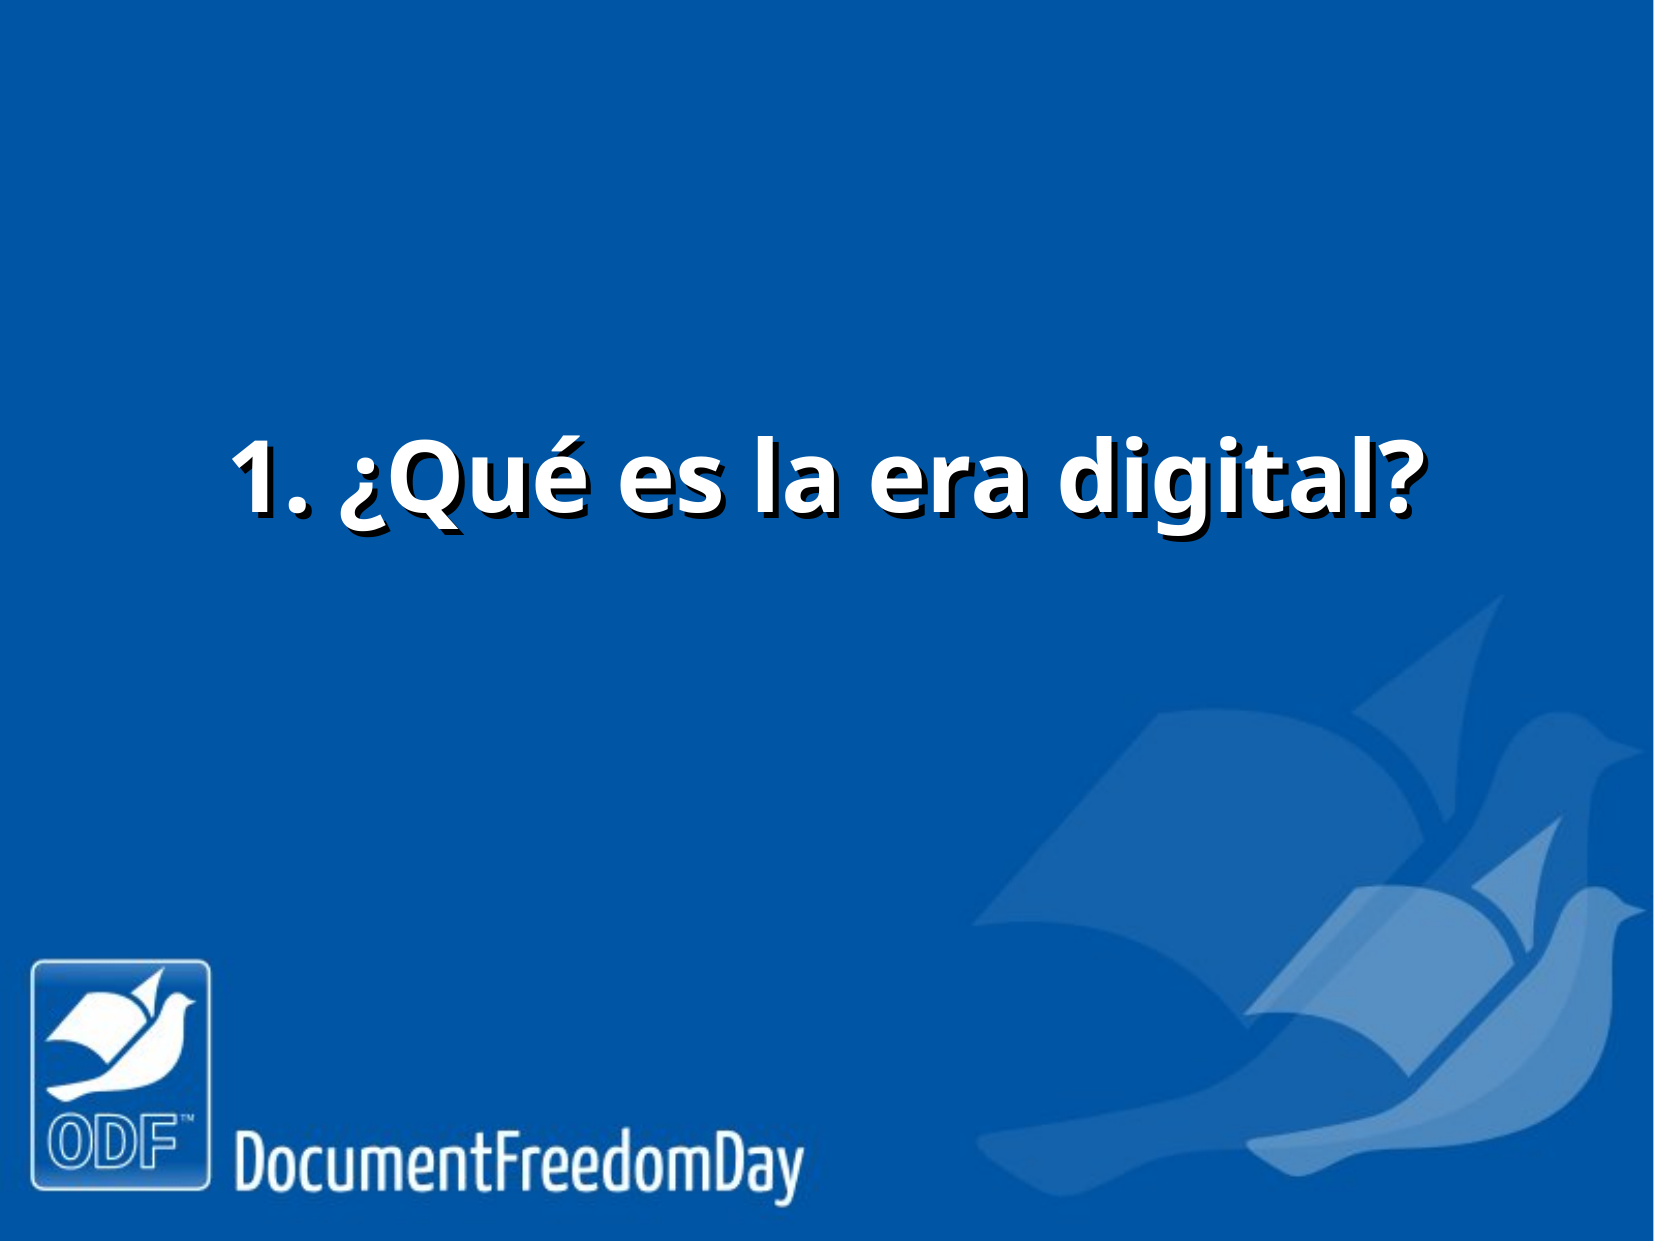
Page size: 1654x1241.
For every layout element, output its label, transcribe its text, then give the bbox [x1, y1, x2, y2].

title 1. ¿Qué es la era digital? [82, 413, 1571, 535]
picture [0, 0, 1654, 1241]
